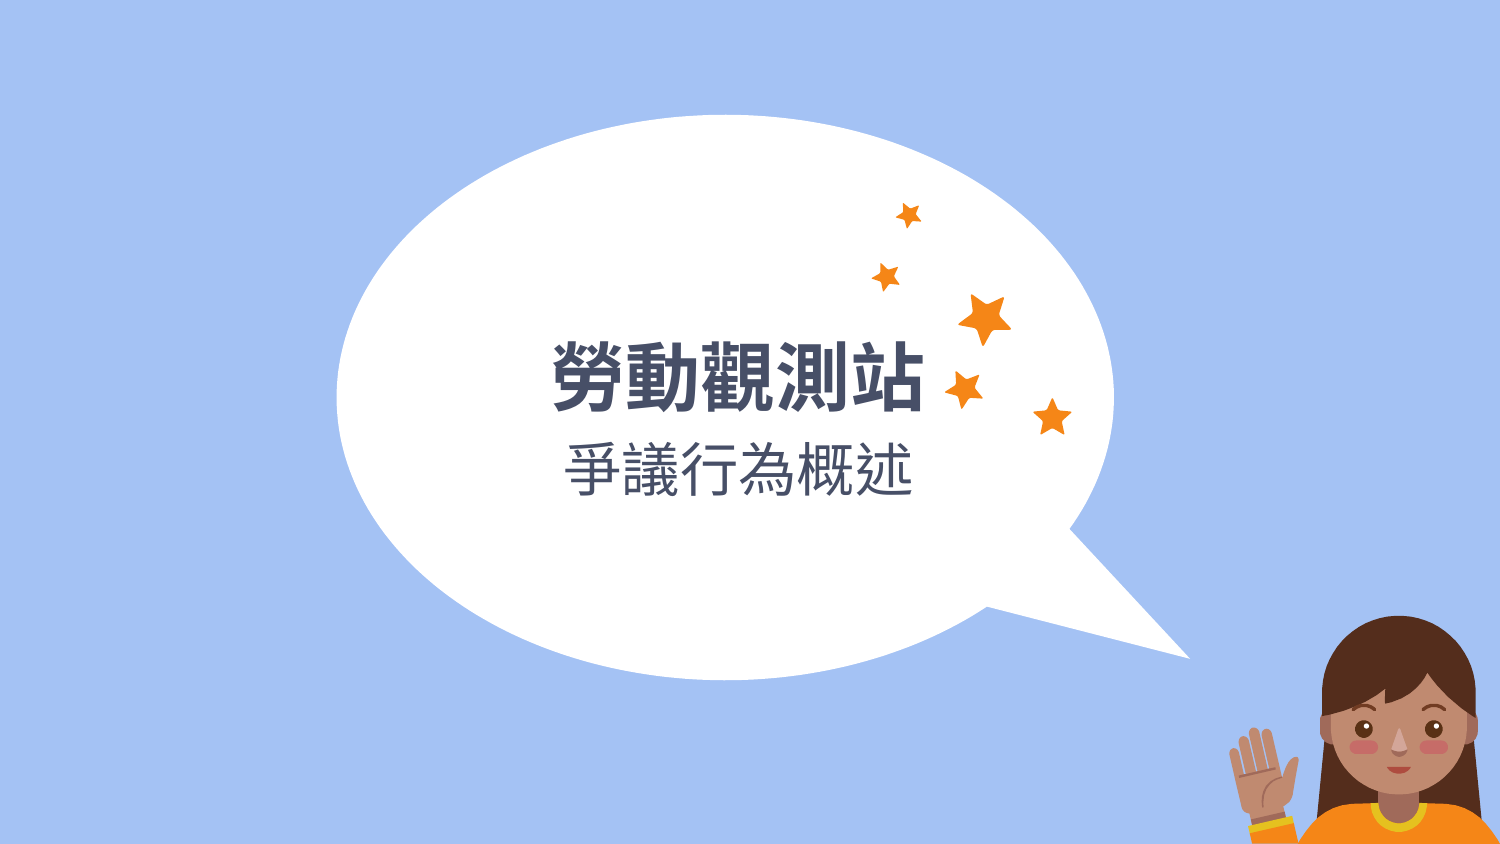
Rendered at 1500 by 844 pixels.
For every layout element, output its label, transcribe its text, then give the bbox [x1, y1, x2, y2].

text_box [1229, 615, 1500, 844]
subtitle 勞動觀測站 爭議行為概述 [454, 315, 985, 445]
text_box [336, 114, 1191, 681]
